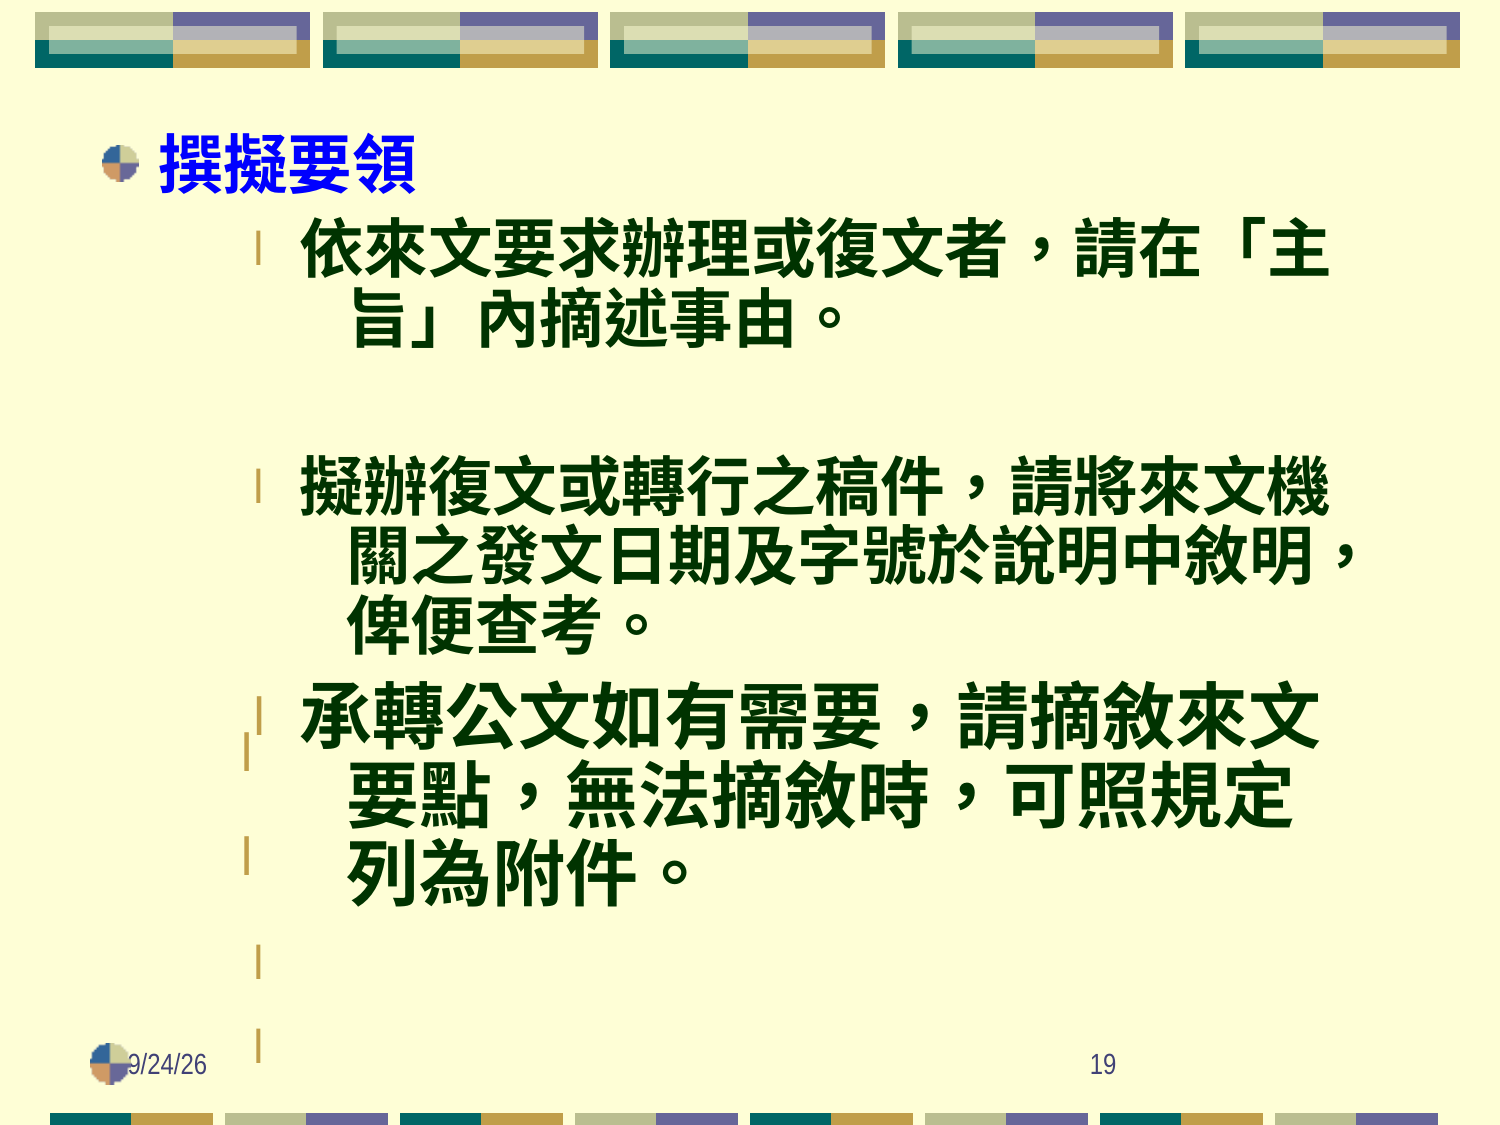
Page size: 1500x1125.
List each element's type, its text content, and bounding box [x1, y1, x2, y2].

text_box [112, 1012, 426, 1088]
list 撰擬要領 依來文要求辦理或復文者，請在「主旨」內摘述事由。 擬辦復文或轉行之稿件，請將來文機關之發文日期及字號於說明中敘明，俾便查考。 承轉公文如有需要，請摘敘來文要點，無法摘敘時，可照規定列為附件。 [87, 125, 1382, 988]
text_box [1074, 1012, 1388, 1088]
